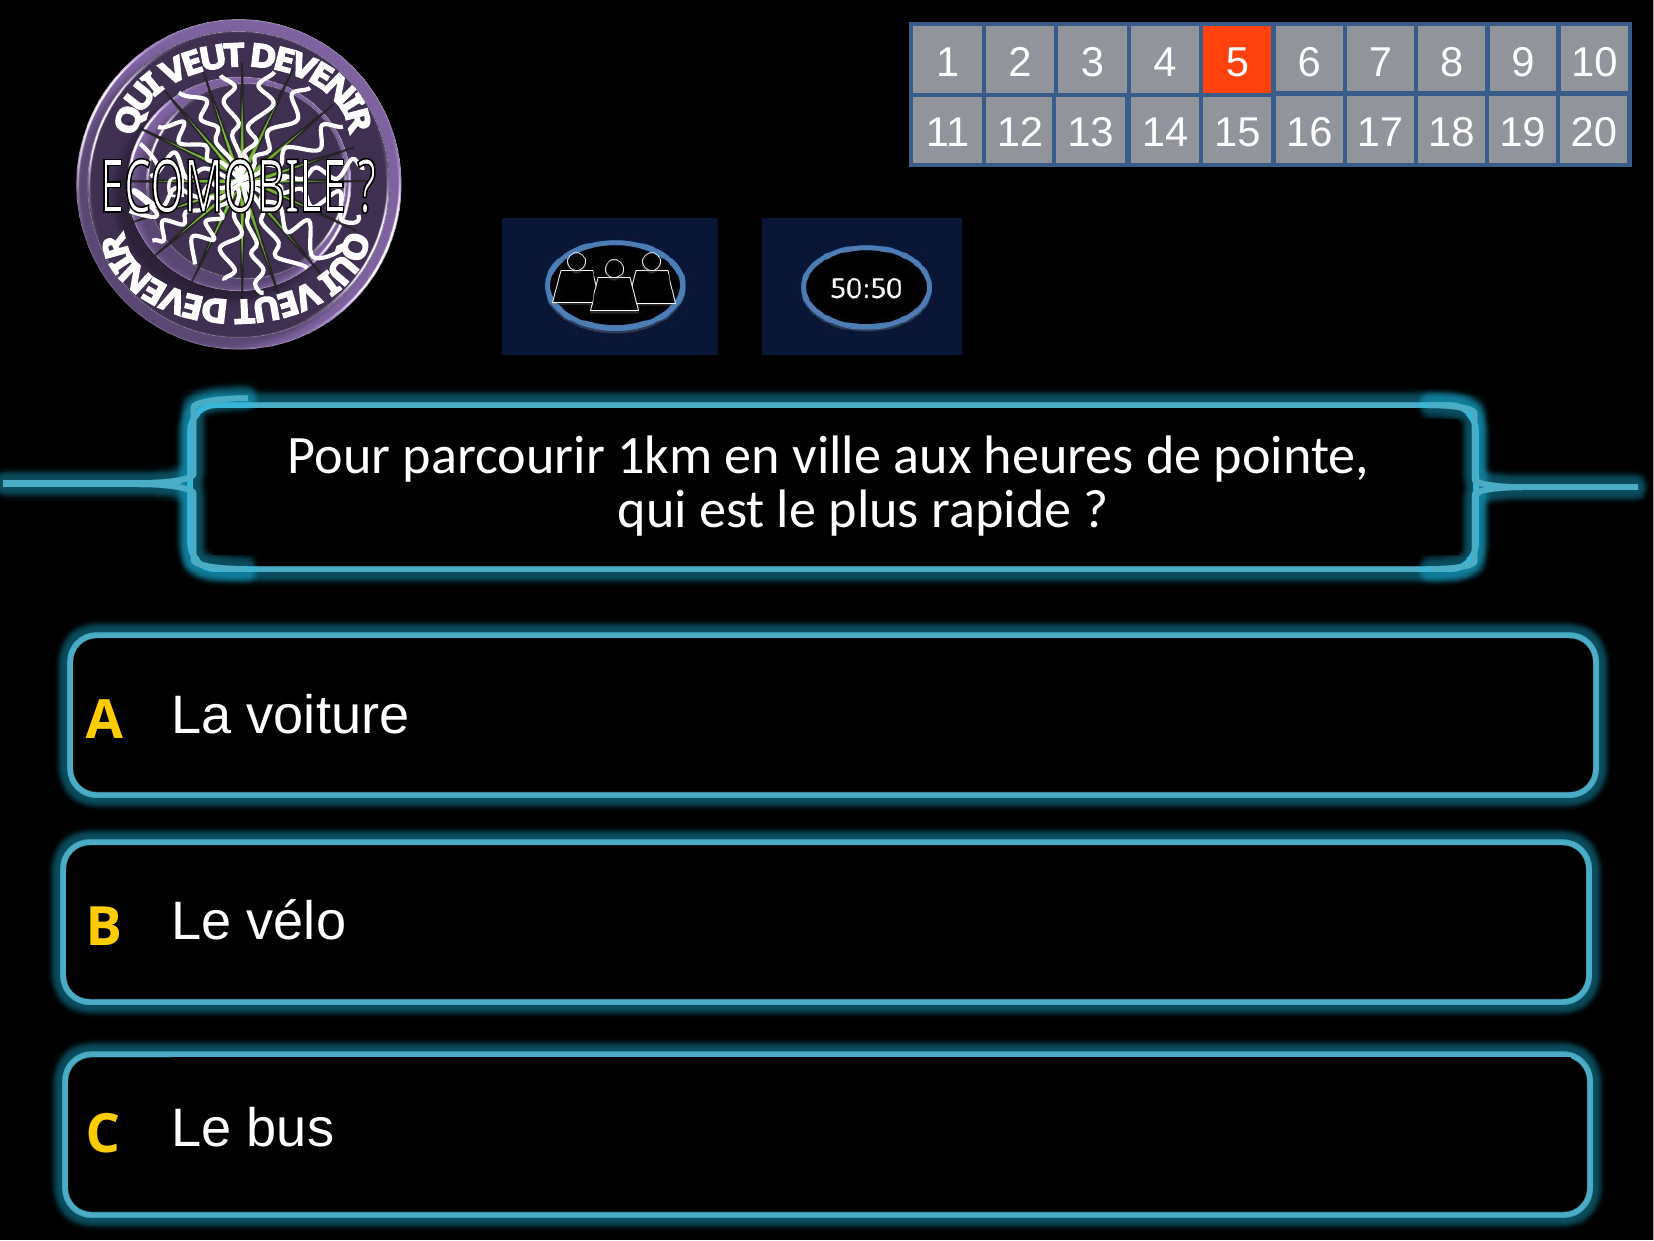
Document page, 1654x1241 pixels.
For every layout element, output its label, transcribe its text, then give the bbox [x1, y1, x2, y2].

text_box 15 [1201, 94, 1273, 166]
text_box 12 [983, 94, 1054, 166]
text_box 10 [1558, 24, 1630, 93]
picture [43, 822, 1609, 1022]
text_box 2 [983, 24, 1056, 94]
picture [45, 1034, 1610, 1235]
text_box 16 [1273, 93, 1345, 166]
text_box 1 [911, 24, 983, 94]
picture [0, 377, 1654, 591]
text_box 11 [911, 94, 983, 166]
list Le bus [171, 1057, 1571, 1199]
text_box 6 [1273, 24, 1344, 93]
text_box 13 [1054, 94, 1127, 166]
text_box 9 [1487, 24, 1558, 93]
text_box 17 [1345, 93, 1415, 166]
text_box 19 [1486, 93, 1558, 166]
title Pour parcourir 1km en ville aux heures de pointe, qui est le plus rapide ? [212, 419, 1459, 555]
list Le vélo [171, 850, 1571, 993]
text_box 7 [1344, 24, 1416, 93]
text_box 4 [1128, 24, 1201, 94]
text_box 20 [1558, 93, 1630, 166]
picture [53, 18, 402, 370]
list La voiture [171, 643, 1571, 786]
text_box 14 [1128, 94, 1201, 166]
text_box 18 [1415, 93, 1486, 166]
text_box 3 [1056, 24, 1128, 95]
text_box 8 [1416, 24, 1487, 93]
text_box 5 [1201, 24, 1273, 94]
picture [50, 615, 1616, 815]
